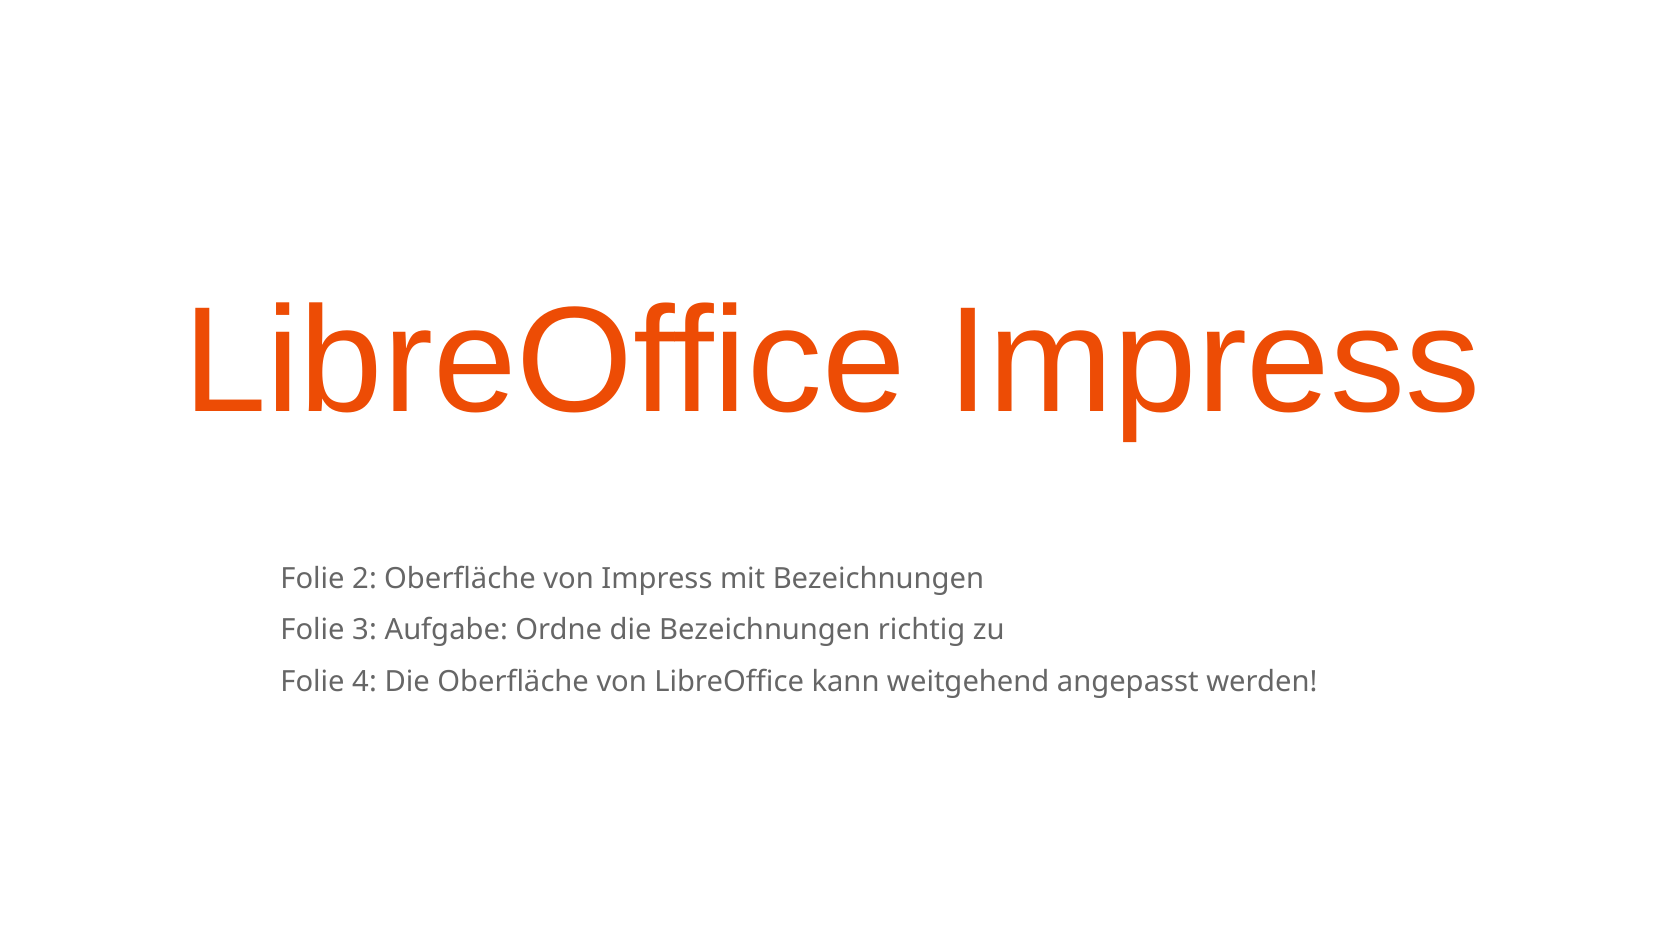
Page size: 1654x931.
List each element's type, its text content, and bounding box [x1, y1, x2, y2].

title LibreOffice Impress [88, 275, 1577, 443]
text_box Folie 2: Oberfläche von Impress mit Bezeichnungen Folie 3: Aufgabe: Ordne die Bezeichnungen richtig zu Folie 4: Die Oberfläche von LibreOffice kann weitgehend angepasst werden! [265, 549, 1447, 733]
